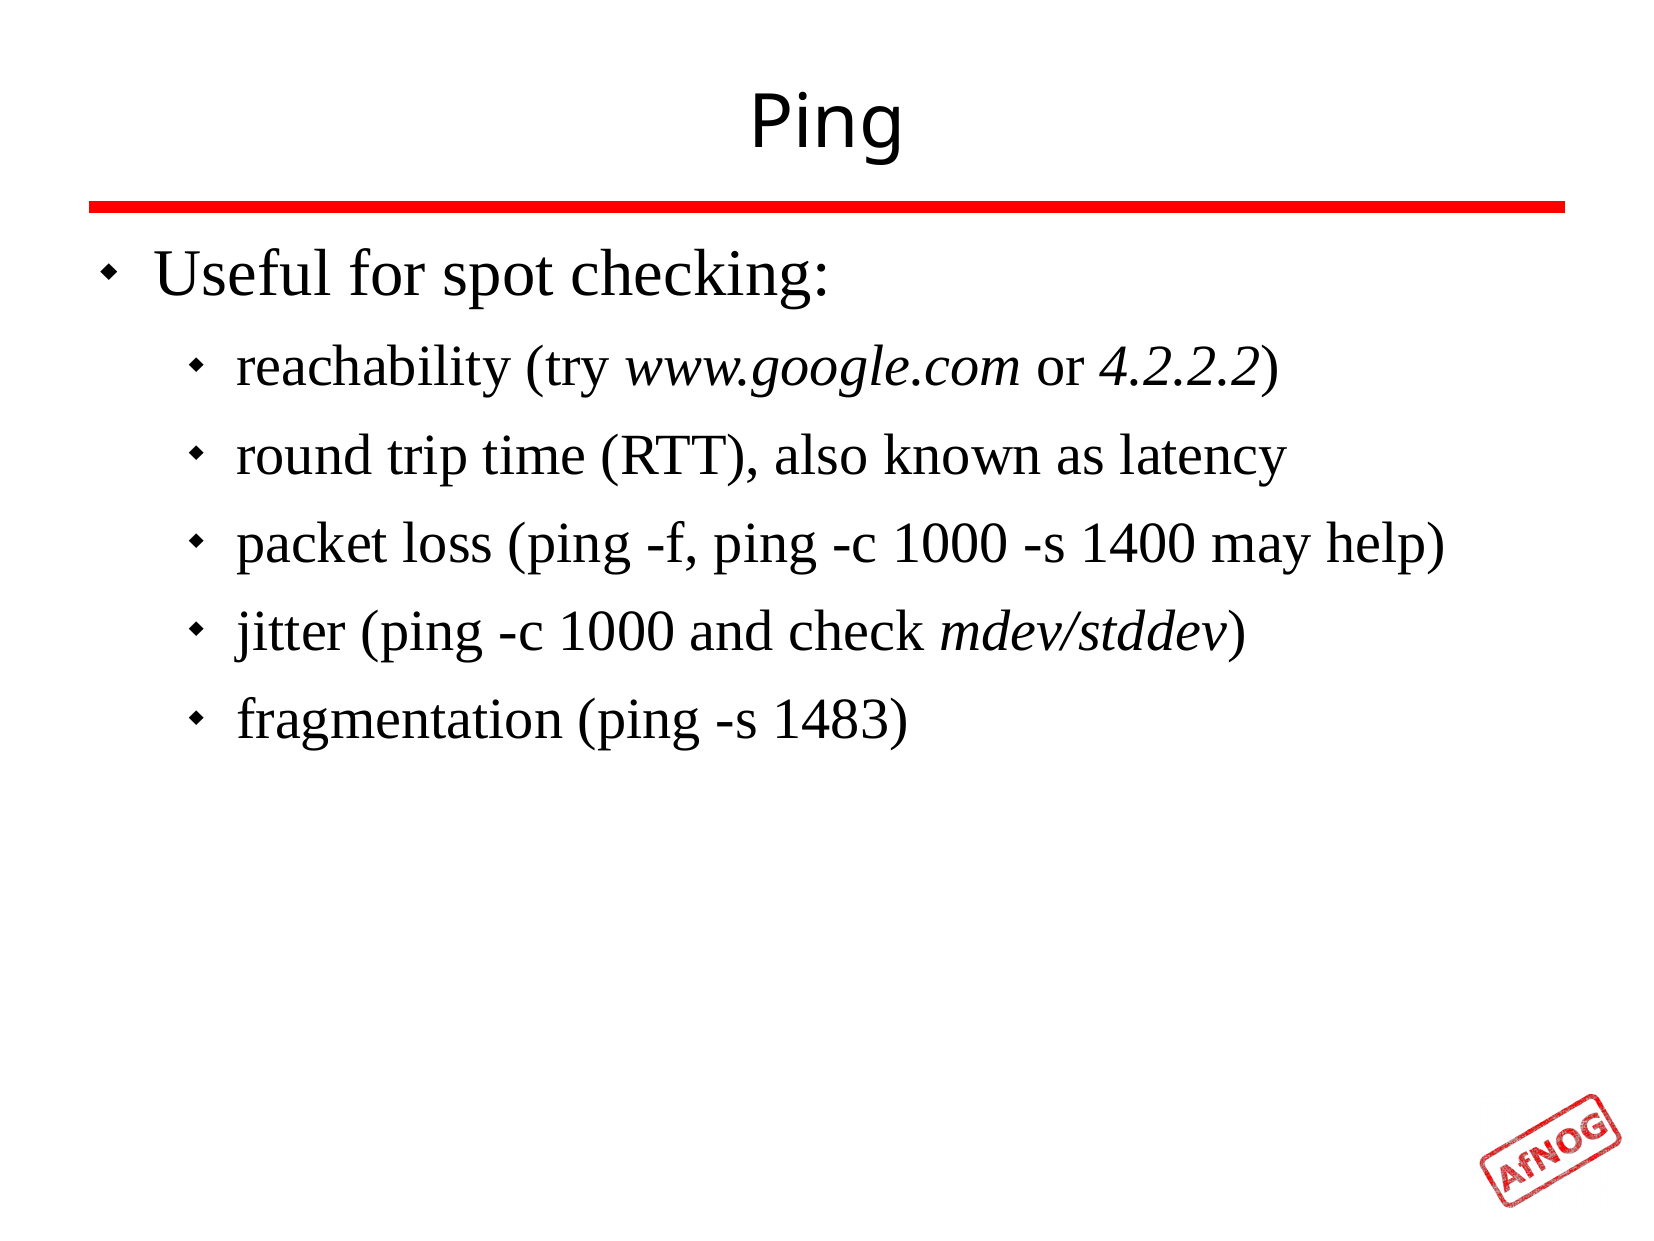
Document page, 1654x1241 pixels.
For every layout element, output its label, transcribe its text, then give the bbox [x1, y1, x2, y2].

title Ping [82, 29, 1571, 207]
list Useful for spot checking: reachability (try www.google.com or 4.2.2.2) round trip time (RTT), also known as latency packet loss (ping -f, ping -c 1000 -s 1400 may help) jitter (ping -c 1000 and check mdev/stddev) fragmentation (ping -s 1483) [82, 236, 1571, 1108]
picture [1476, 1090, 1625, 1211]
